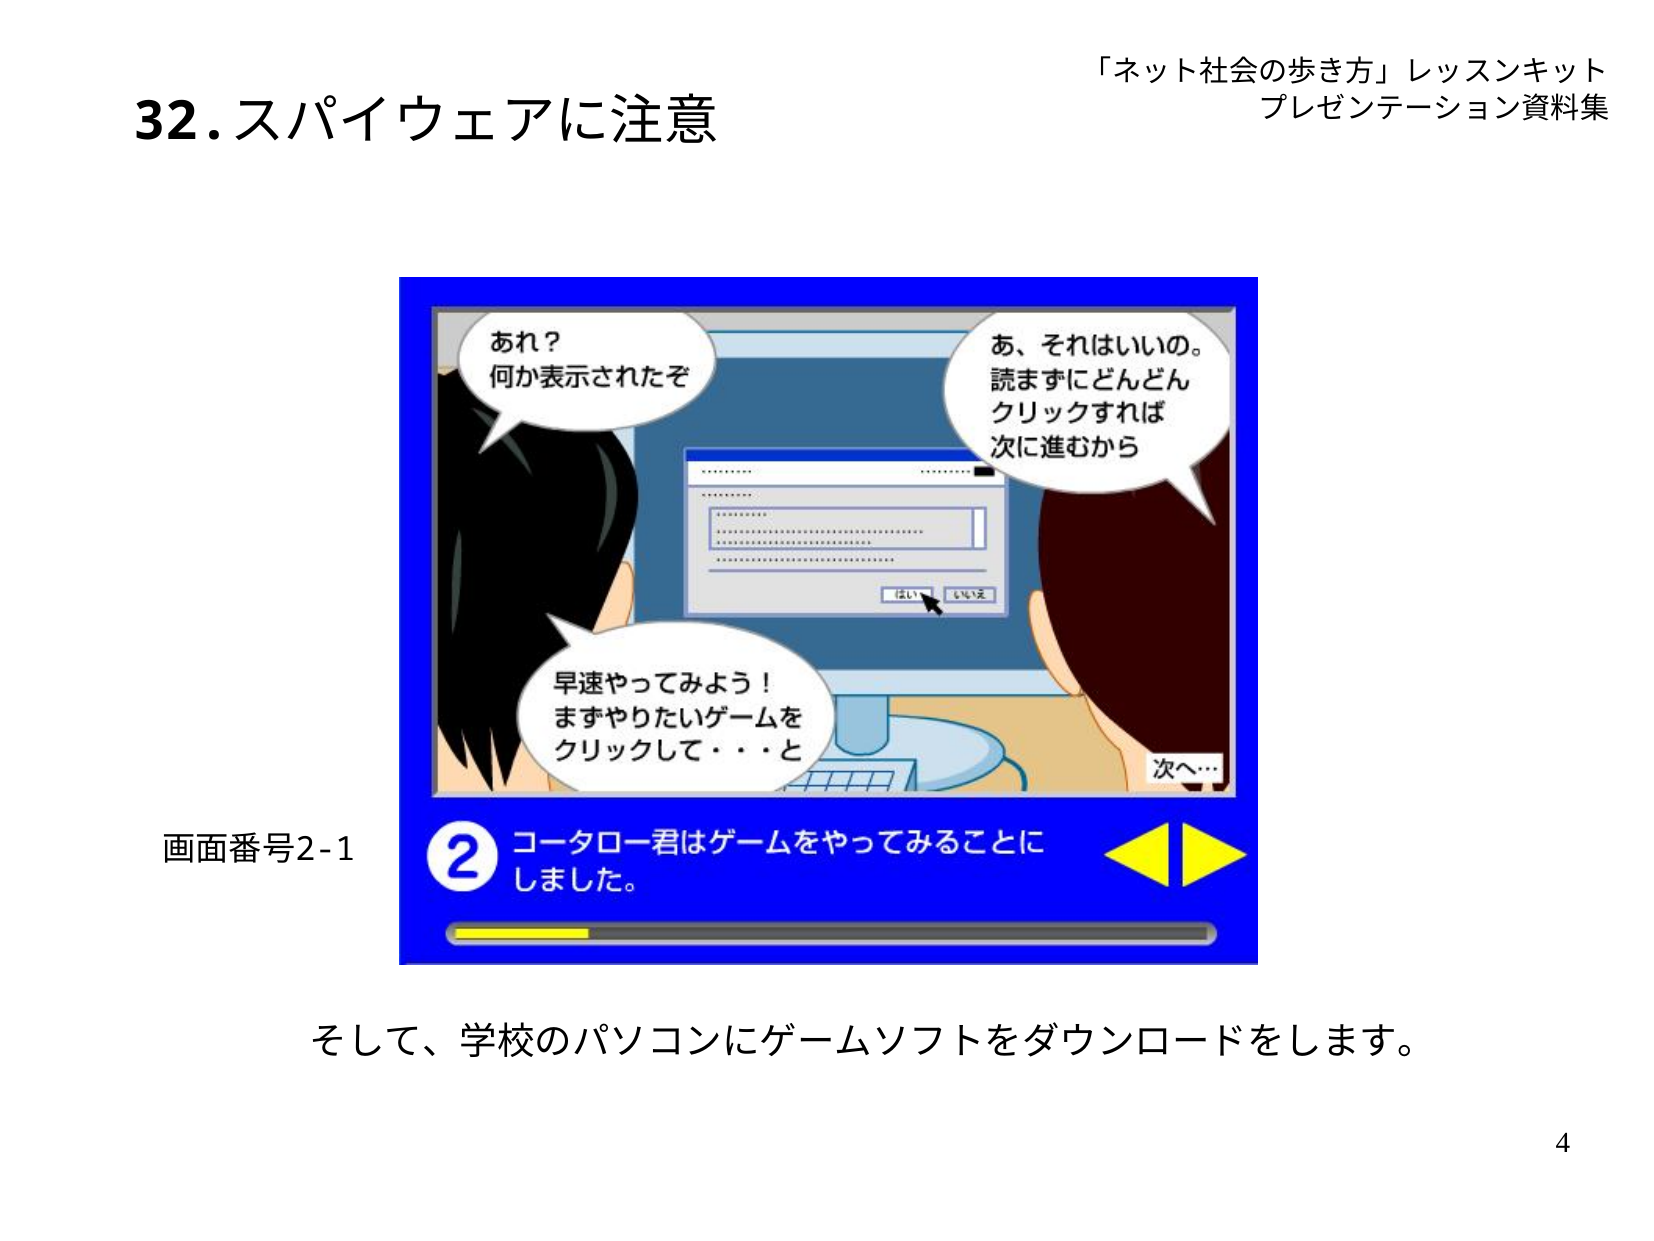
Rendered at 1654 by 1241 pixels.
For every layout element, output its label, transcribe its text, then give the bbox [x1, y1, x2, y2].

text_box 「ネット社会の歩き方」レッスンキット プレゼンテーション資料集 [1062, 44, 1625, 134]
text_box 32.スパイウェアに注意 [118, 88, 1093, 158]
text_box 画面番号2-1 [147, 826, 384, 875]
text_box そして、学校のパソコンにゲームソフトをダウンロードをします。 [295, 1003, 1477, 1074]
picture [399, 277, 1258, 965]
